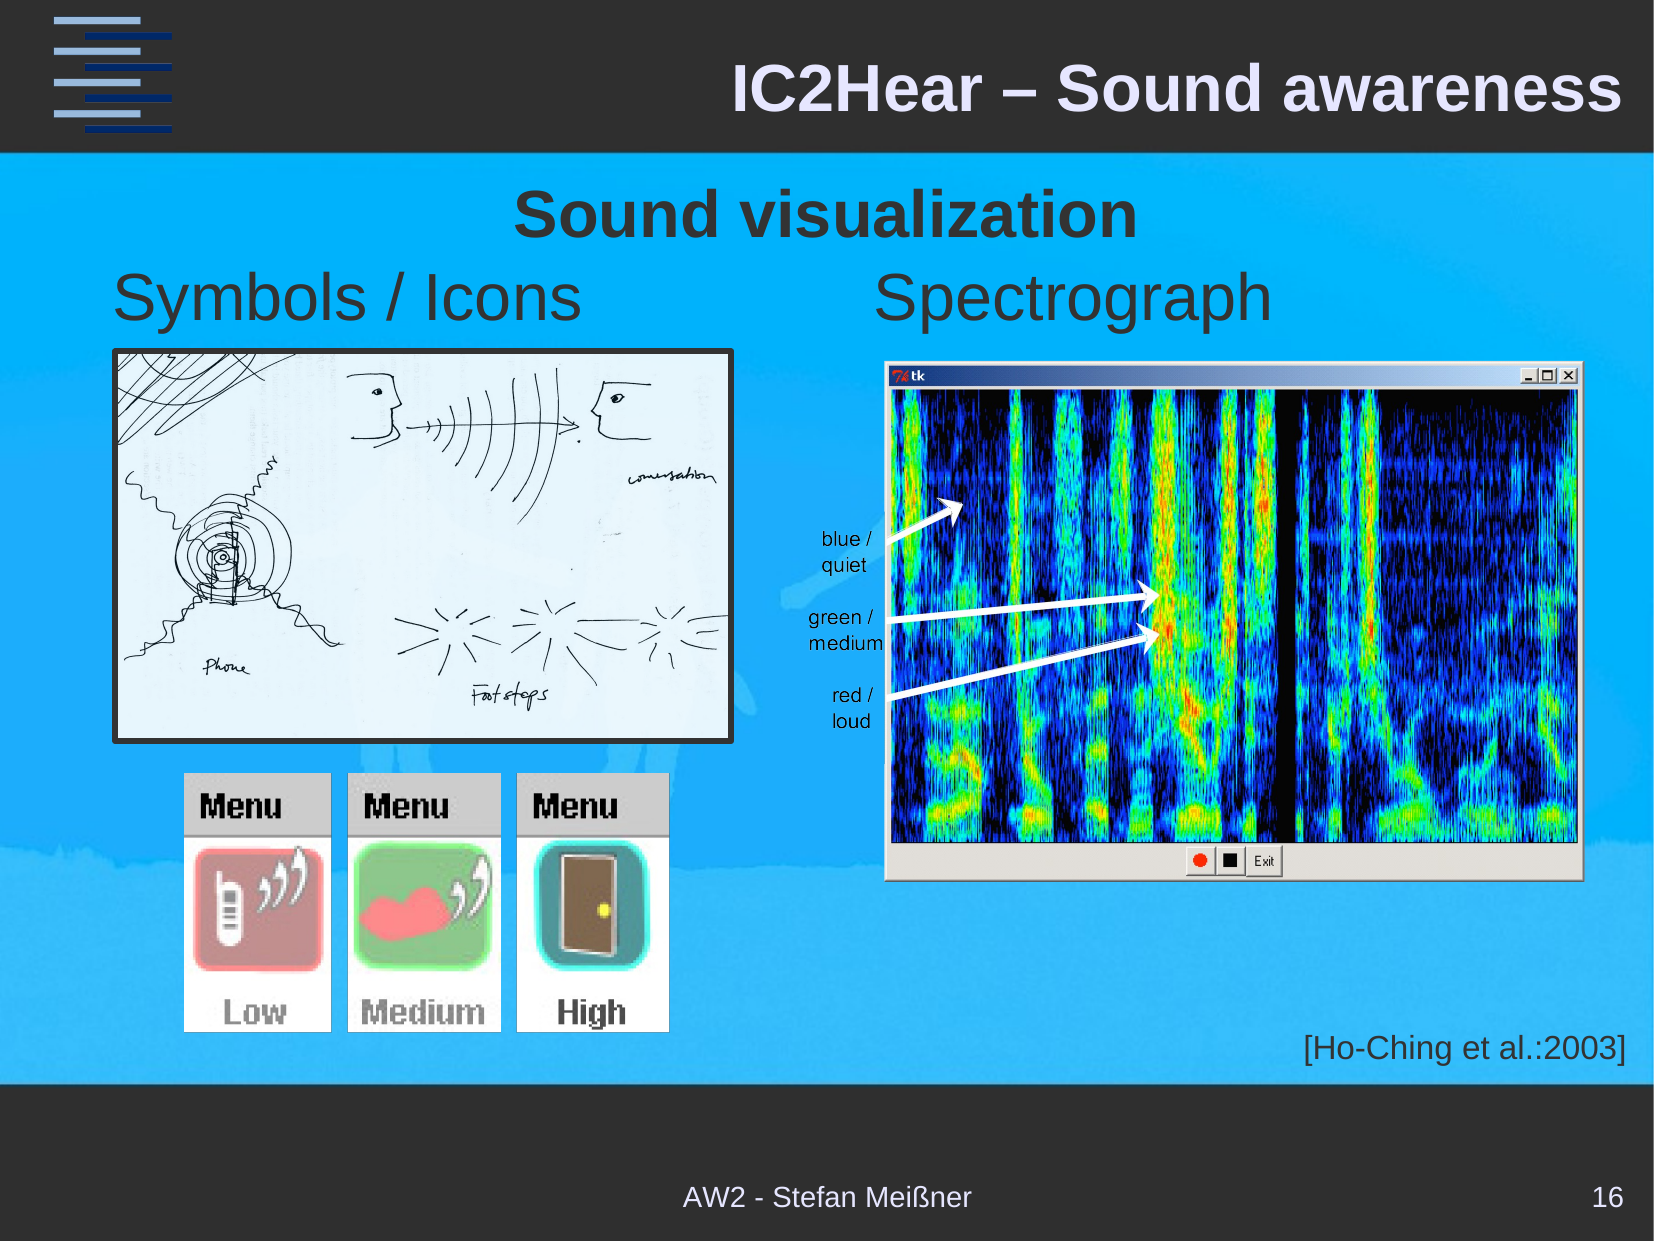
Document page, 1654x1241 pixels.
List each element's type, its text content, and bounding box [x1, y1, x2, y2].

picture [0, 361, 1654, 1241]
list Sound visualization [29, 177, 1625, 266]
title IC2Hear – Sound awareness [29, 29, 1625, 148]
list Spectrograph [856, 259, 1625, 1058]
text_box [Ho-Ching et al.:2003] [1110, 1022, 1642, 1075]
list Symbols / Icons [94, 259, 739, 1058]
picture [0, 0, 1654, 272]
